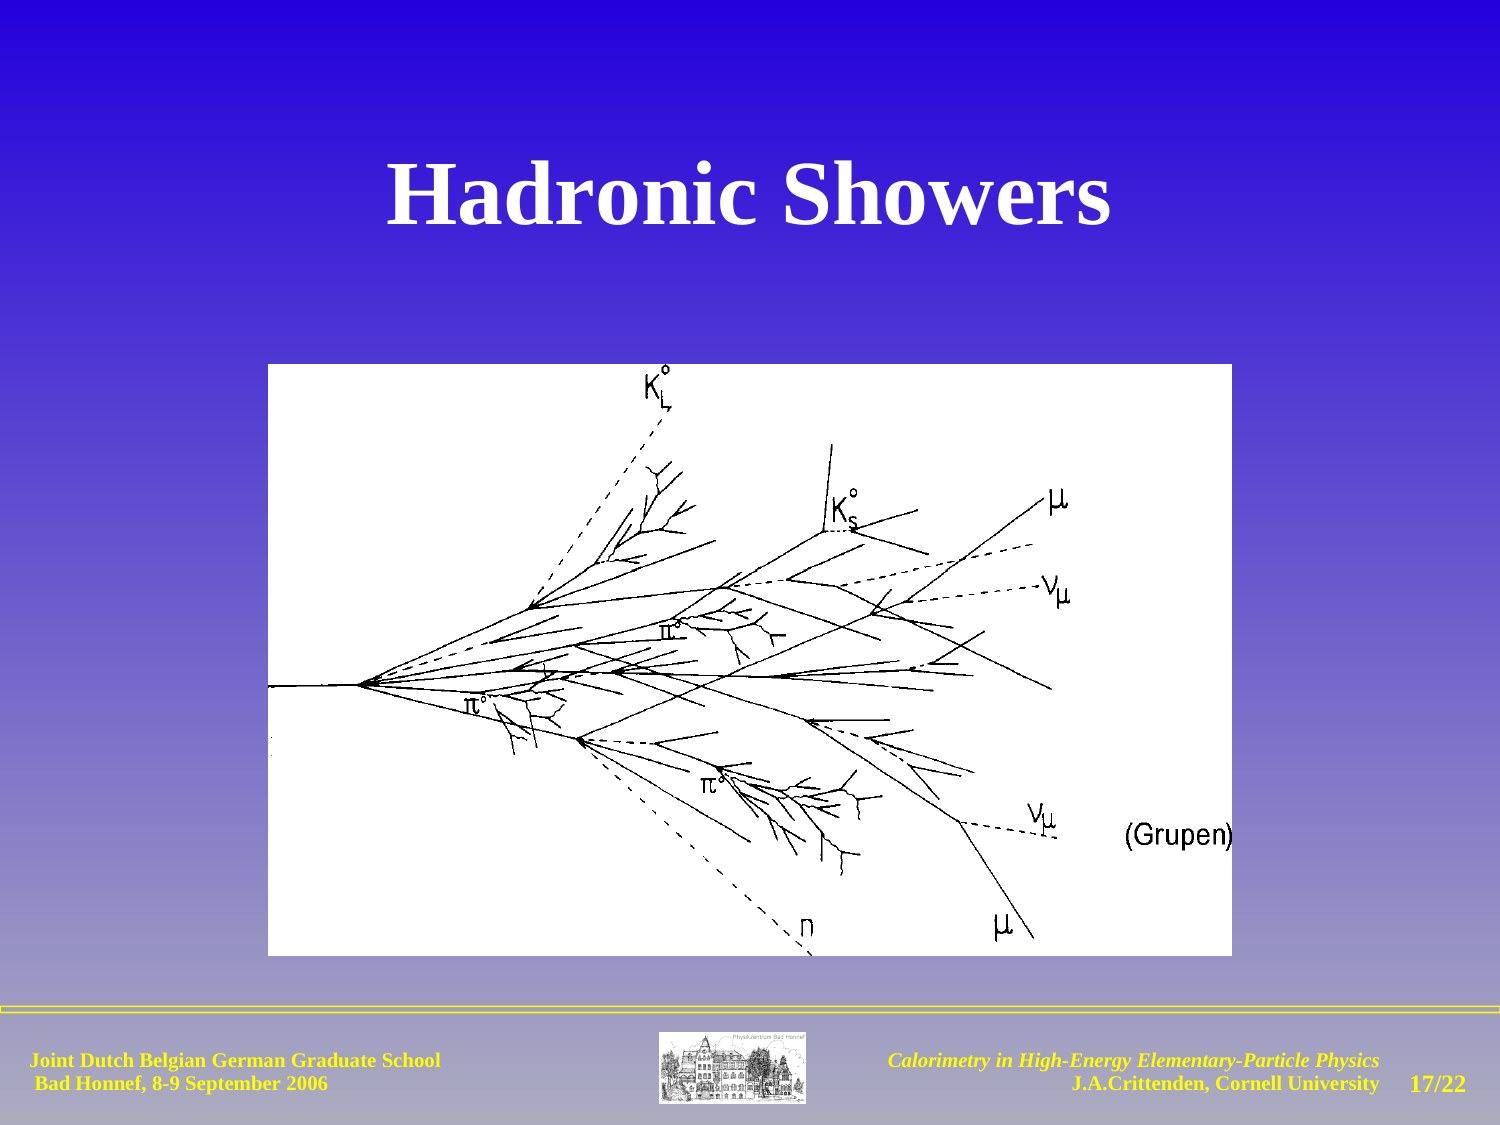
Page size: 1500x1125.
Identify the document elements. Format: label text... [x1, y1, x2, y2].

title Hadronic Showers [112, 99, 1388, 288]
picture [268, 364, 1232, 956]
picture [659, 1032, 806, 1104]
